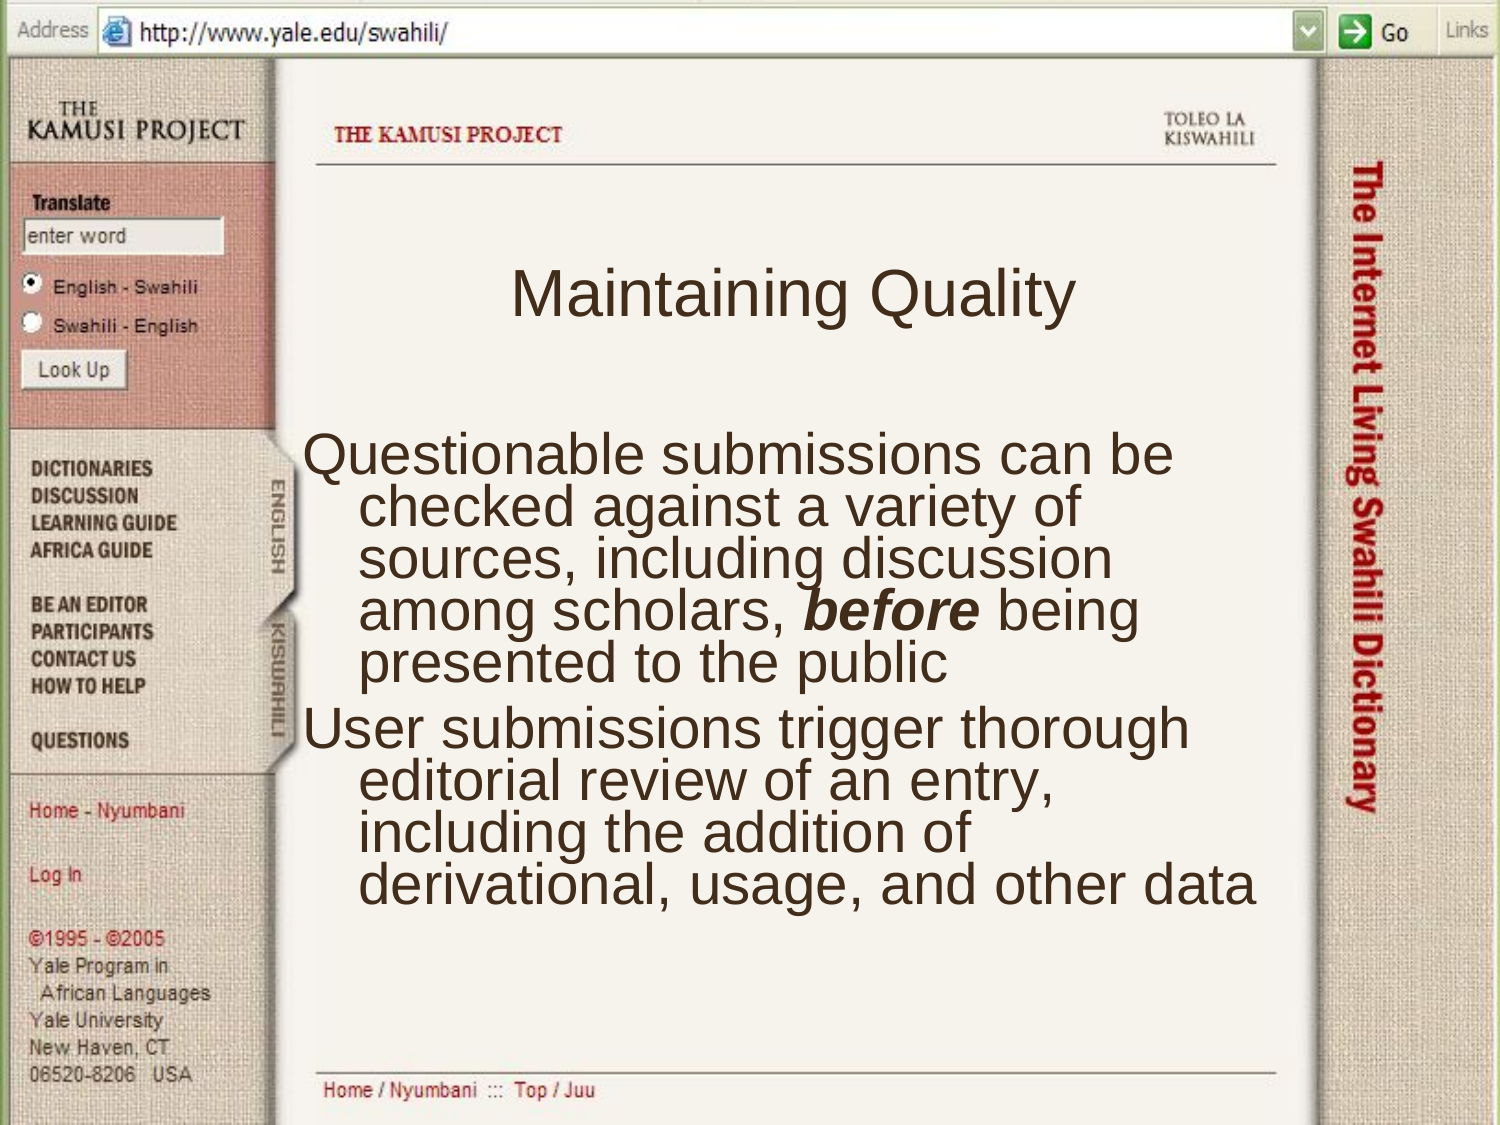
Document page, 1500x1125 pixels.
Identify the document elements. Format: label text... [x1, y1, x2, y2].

list Questionable submissions can be checked against a variety of sources, including discussion among scholars, before being presented to the public User submissions trigger thorough editorial review of an entry, including the addition of derivational, usage, and other data [287, 425, 1300, 1006]
title Maintaining Quality [287, 199, 1300, 388]
picture [0, 0, 1500, 1125]
